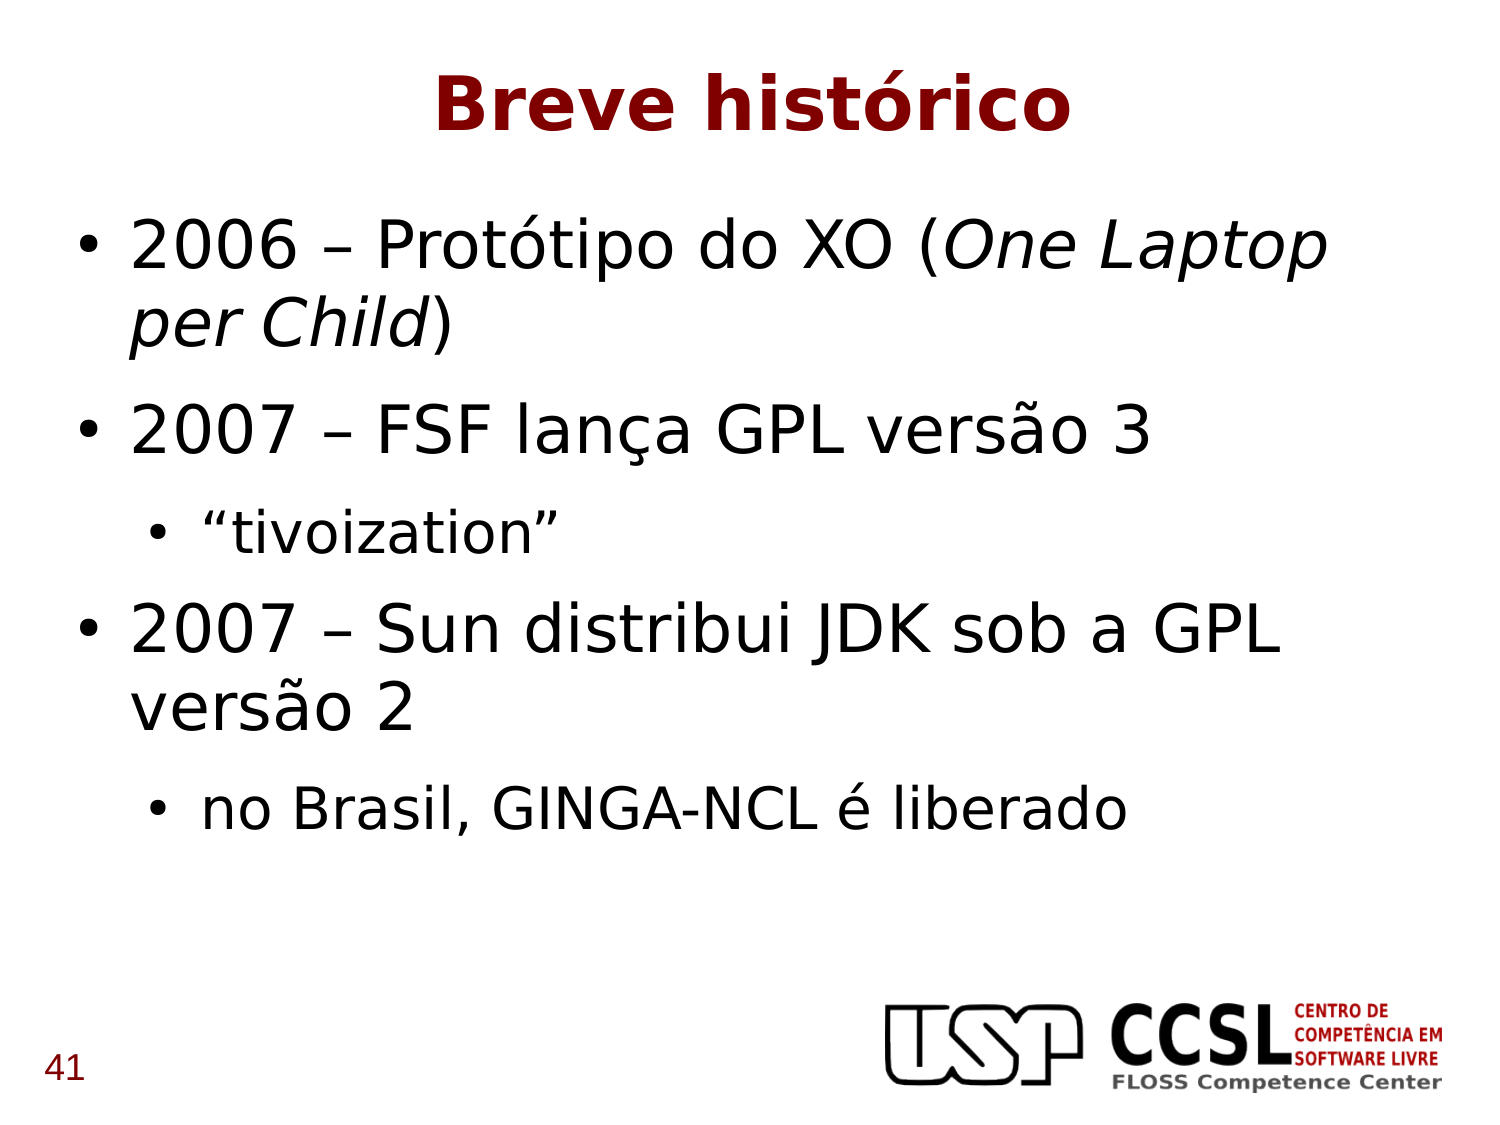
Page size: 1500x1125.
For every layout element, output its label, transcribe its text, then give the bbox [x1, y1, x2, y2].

list 2006 – Protótipo do XO (One Laptop per Child) 2007 – FSF lança GPL versão 3 “tivoization” 2007 – Sun distribui JDK sob a GPL versão 2 no Brasil, GINGA-NCL é liberado [59, 206, 1447, 950]
picture [885, 1003, 1442, 1093]
title Breve histórico [59, 29, 1447, 180]
